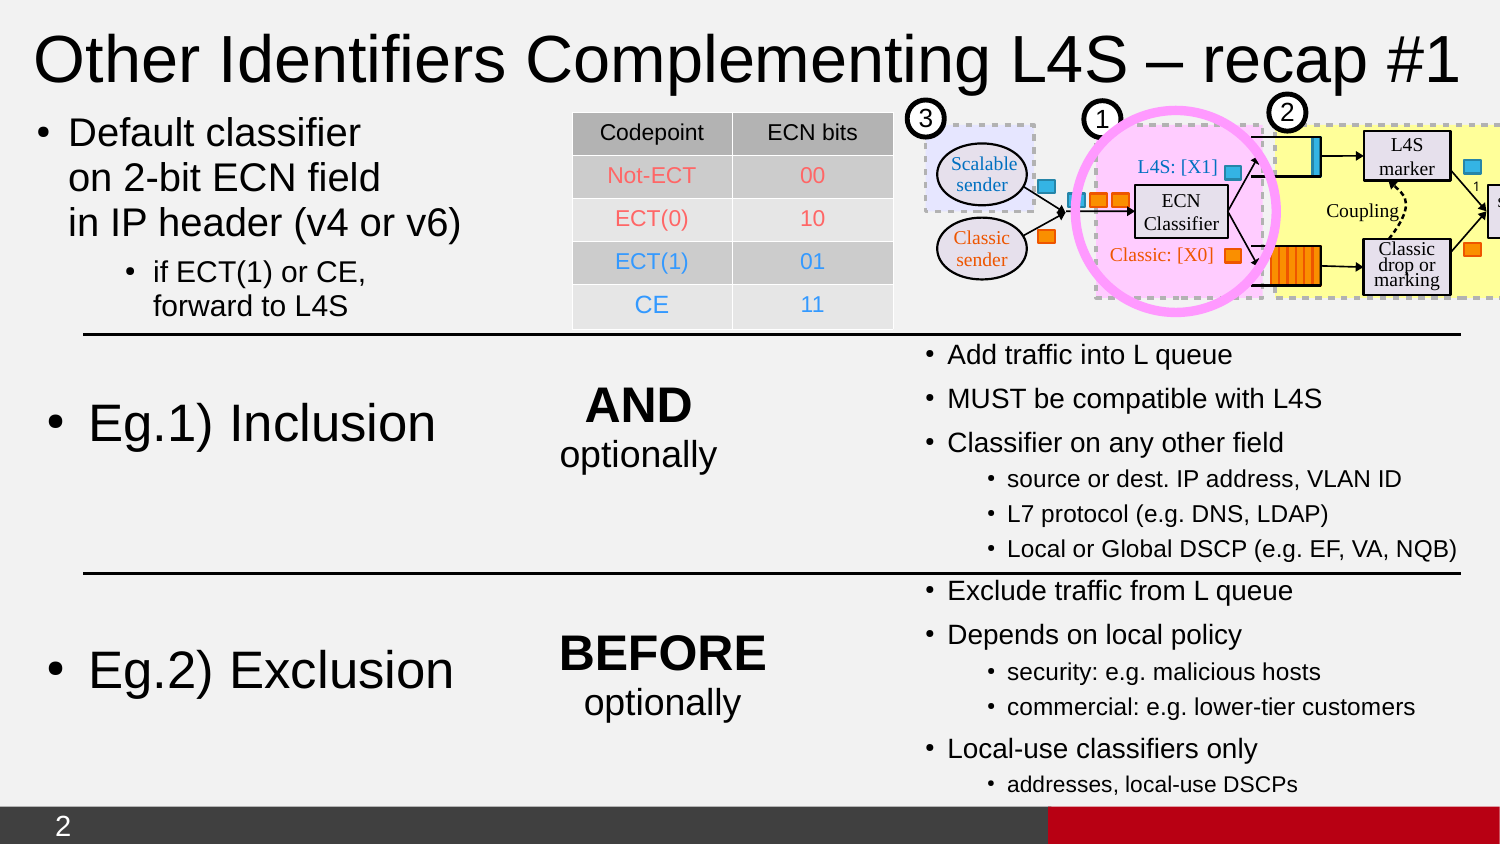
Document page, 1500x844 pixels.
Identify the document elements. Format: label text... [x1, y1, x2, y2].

table_cell 10 [733, 199, 893, 241]
picture [1081, 116, 1271, 300]
list Default classifier on 2-bit ECN field in IP header (v4 or v6) if ECT(1) or CE, forward to L4S [25, 110, 752, 323]
table_header Codepoint [573, 113, 732, 155]
text_box AND optionally [544, 369, 733, 483]
table_cell CE [573, 285, 732, 329]
table_cell Not-ECT [573, 156, 732, 198]
text_box BEFORE optionally [543, 618, 782, 731]
table_cell 11 [733, 285, 893, 329]
table_cell 00 [733, 156, 893, 198]
list Add traffic into L queue MUST be compatible with L4S Classifier on any other field source or dest. IP address, VLAN ID L7 protocol (e.g. DNS, LDAP) Local or Global DSCP (e.g. EF, VA, NQB) Exclude traffic from L queue Depends on local policy security: e.g. malicious hosts commercial: e.g. lower-tier customers Local-use classifiers only addresses, local-use DSCPs [917, 339, 1474, 817]
list Eg.1) Inclusion Eg.2) Exclusion [32, 393, 511, 704]
table_header ECN bits [733, 113, 893, 155]
table_cell 01 [733, 242, 893, 284]
picture [904, 91, 1500, 300]
table_cell ECT(1) [573, 242, 732, 284]
table_cell ECT(0) [573, 199, 732, 241]
title Other Identifiers Complementing L4S – recap #1 [33, 0, 1477, 125]
